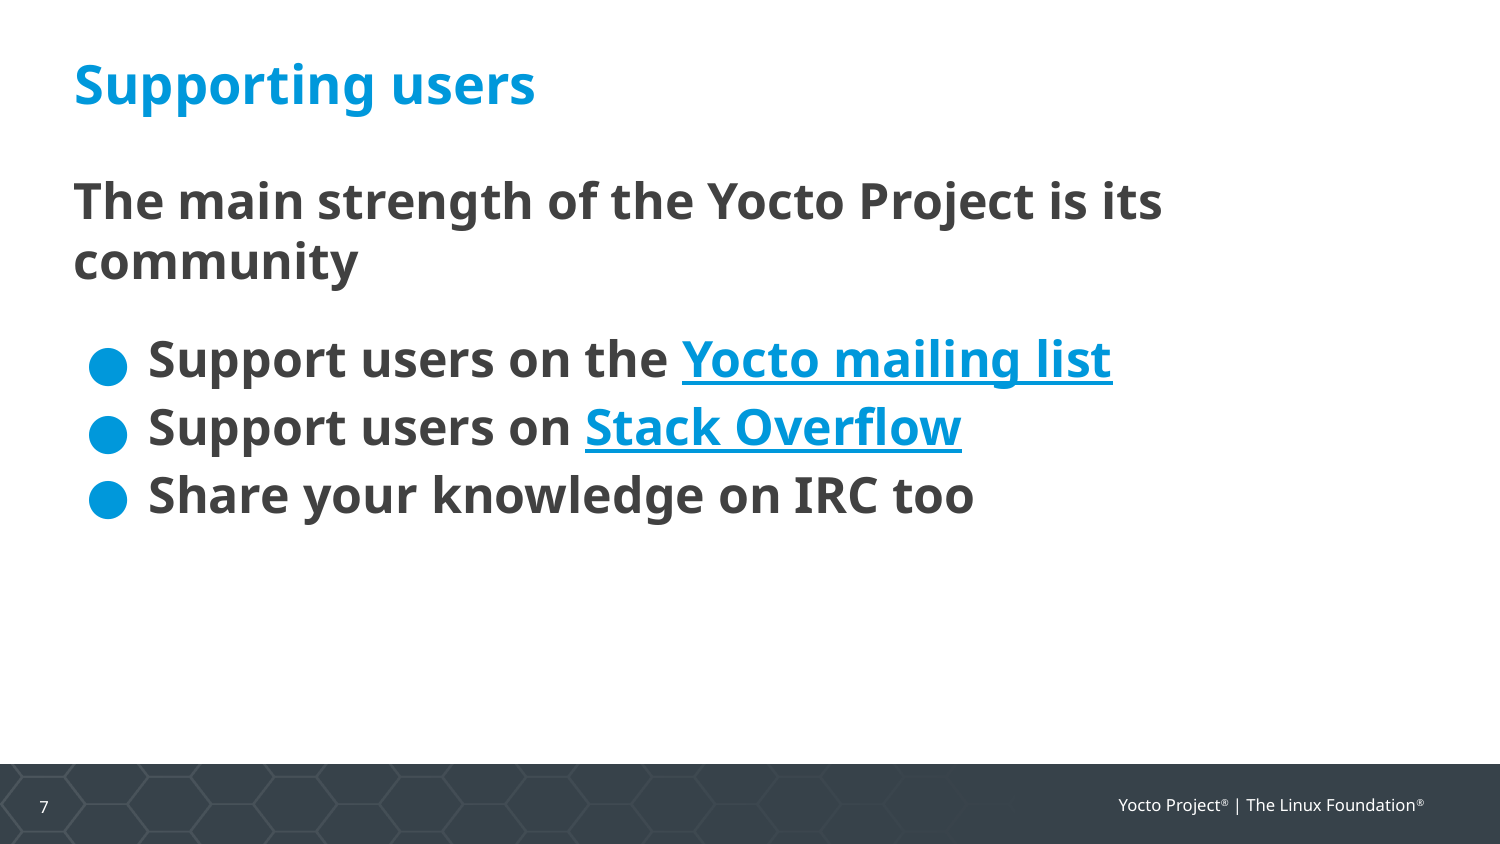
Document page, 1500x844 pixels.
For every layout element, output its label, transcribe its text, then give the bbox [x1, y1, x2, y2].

picture [0, 0, 1500, 844]
title Supporting users [74, 50, 1425, 160]
list The main strength of the Yocto Project is its community Support users on the Yocto mailing list Support users on Stack Overflow Share your knowledge on IRC too [73, 169, 1425, 728]
